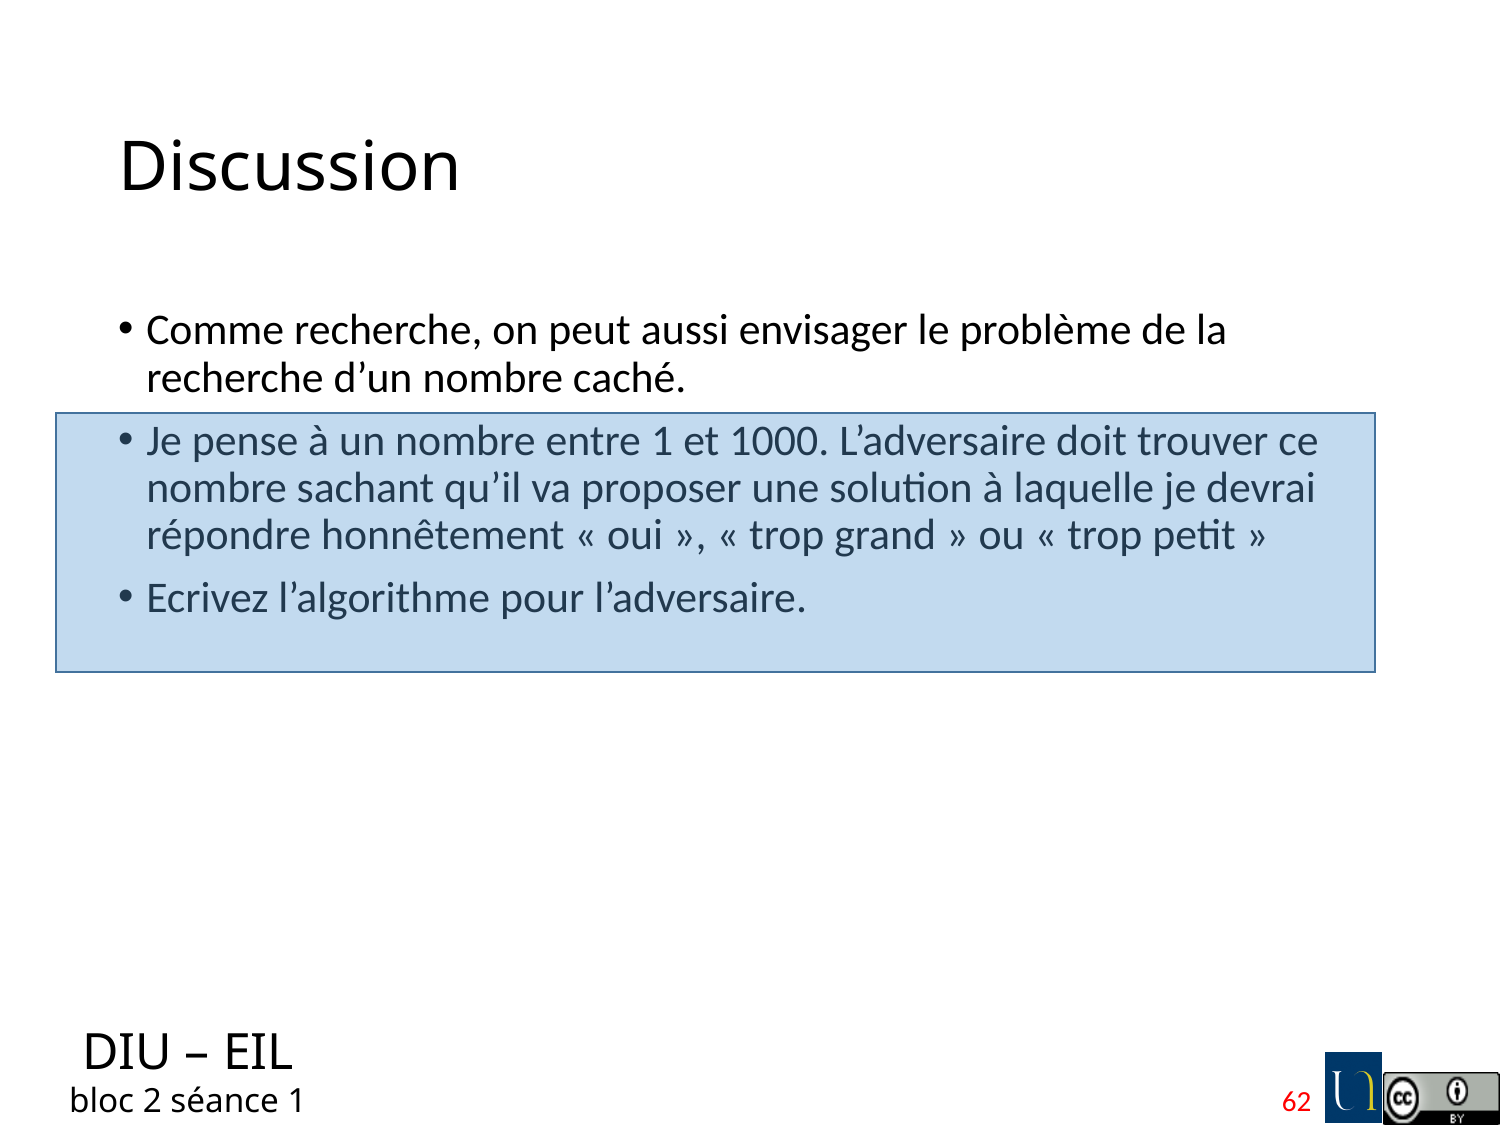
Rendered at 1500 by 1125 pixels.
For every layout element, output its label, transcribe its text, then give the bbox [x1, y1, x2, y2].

slide_number <numéro> [1240, 1070, 1327, 1125]
picture [1383, 1072, 1500, 1125]
text_box [56, 413, 1375, 673]
picture [1325, 1052, 1382, 1123]
list Comme recherche, on peut aussi envisager le problème de la recherche d’un nombre caché. Je pense à un nombre entre 1 et 1000. L’adversaire doit trouver ce nombre sachant qu’il va proposer une solution à laquelle je devrai répondre honnêtement « oui », « trop grand » ou « trop petit » Ecrivez l’algorithme pour l’adversaire. [103, 299, 1397, 1014]
title Discussion [103, 59, 1397, 278]
